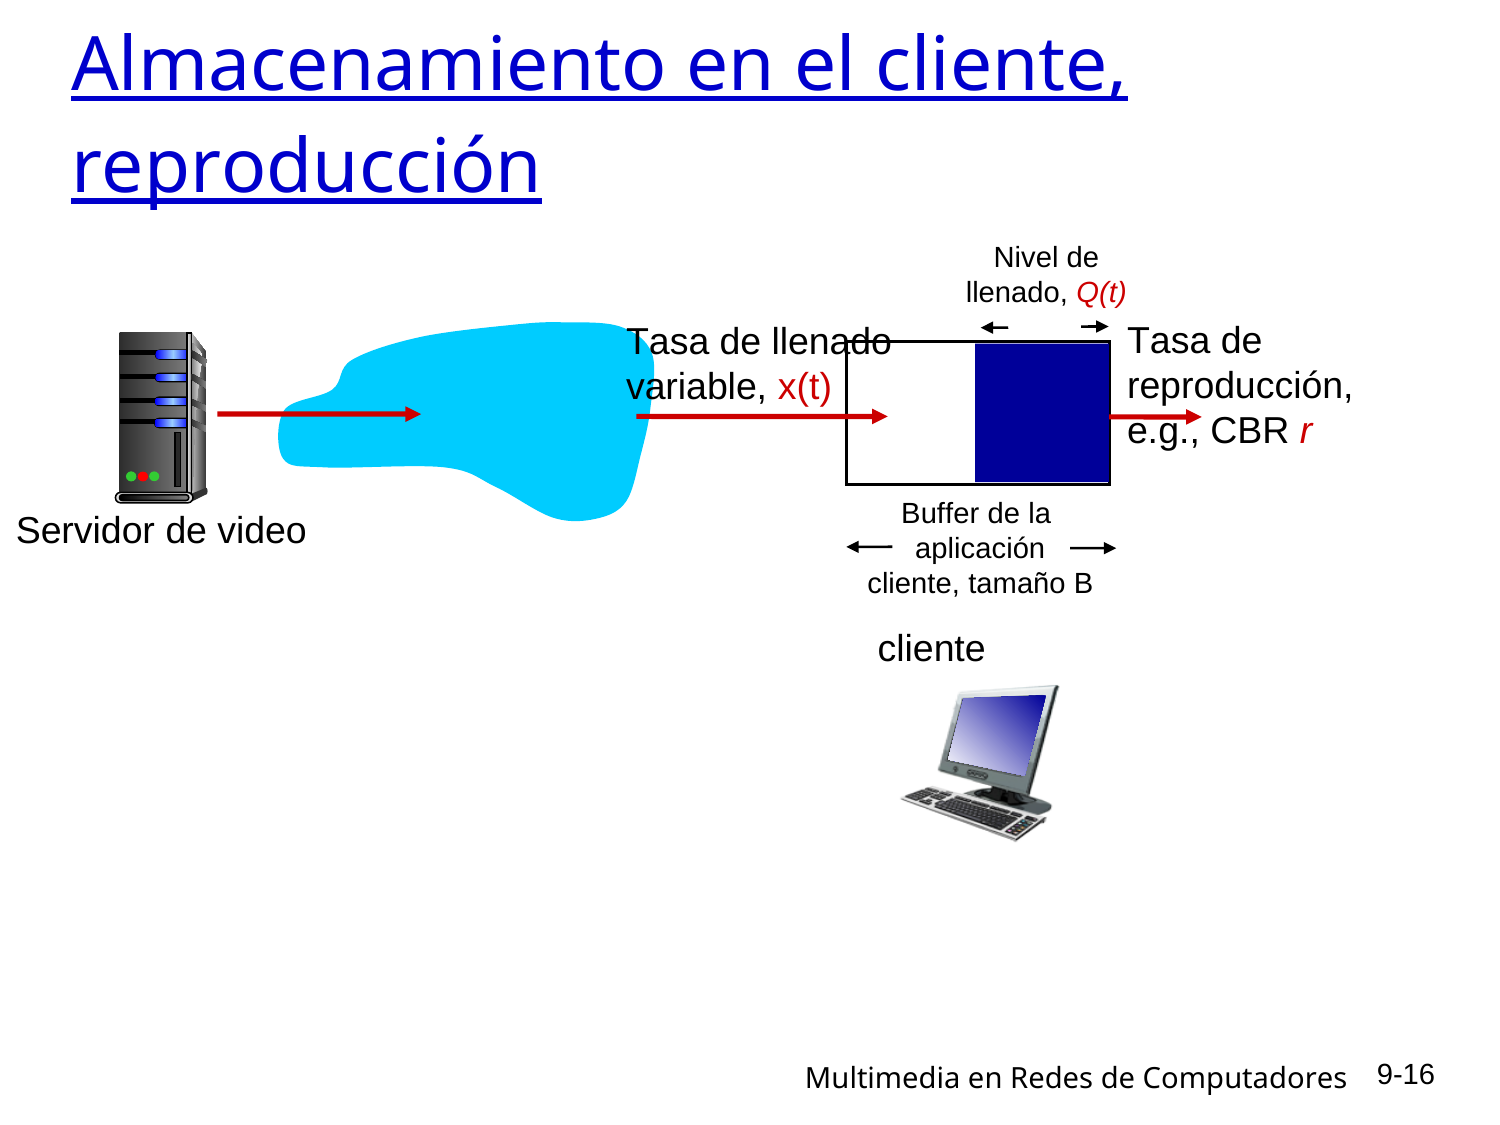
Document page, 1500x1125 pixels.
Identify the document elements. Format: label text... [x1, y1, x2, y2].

picture [862, 678, 1064, 854]
text_box Buffer de la aplicación cliente, tamaño B [844, 486, 1117, 607]
text_box Servidor de video [1, 499, 322, 559]
text_box [975, 343, 1109, 483]
text_box Tasa de reproducción, e.g., CBR r [1112, 308, 1369, 459]
text_box cliente [862, 616, 1001, 677]
text_box [948, 695, 1047, 776]
title Almacenamiento en el cliente, reproducción [71, 18, 1347, 207]
text_box Tasa de llenado variable, x(t) [611, 309, 907, 415]
text_box [115, 332, 208, 499]
text_box Nivel de llenado, Q(t) [929, 231, 1164, 316]
text_box [278, 322, 649, 522]
